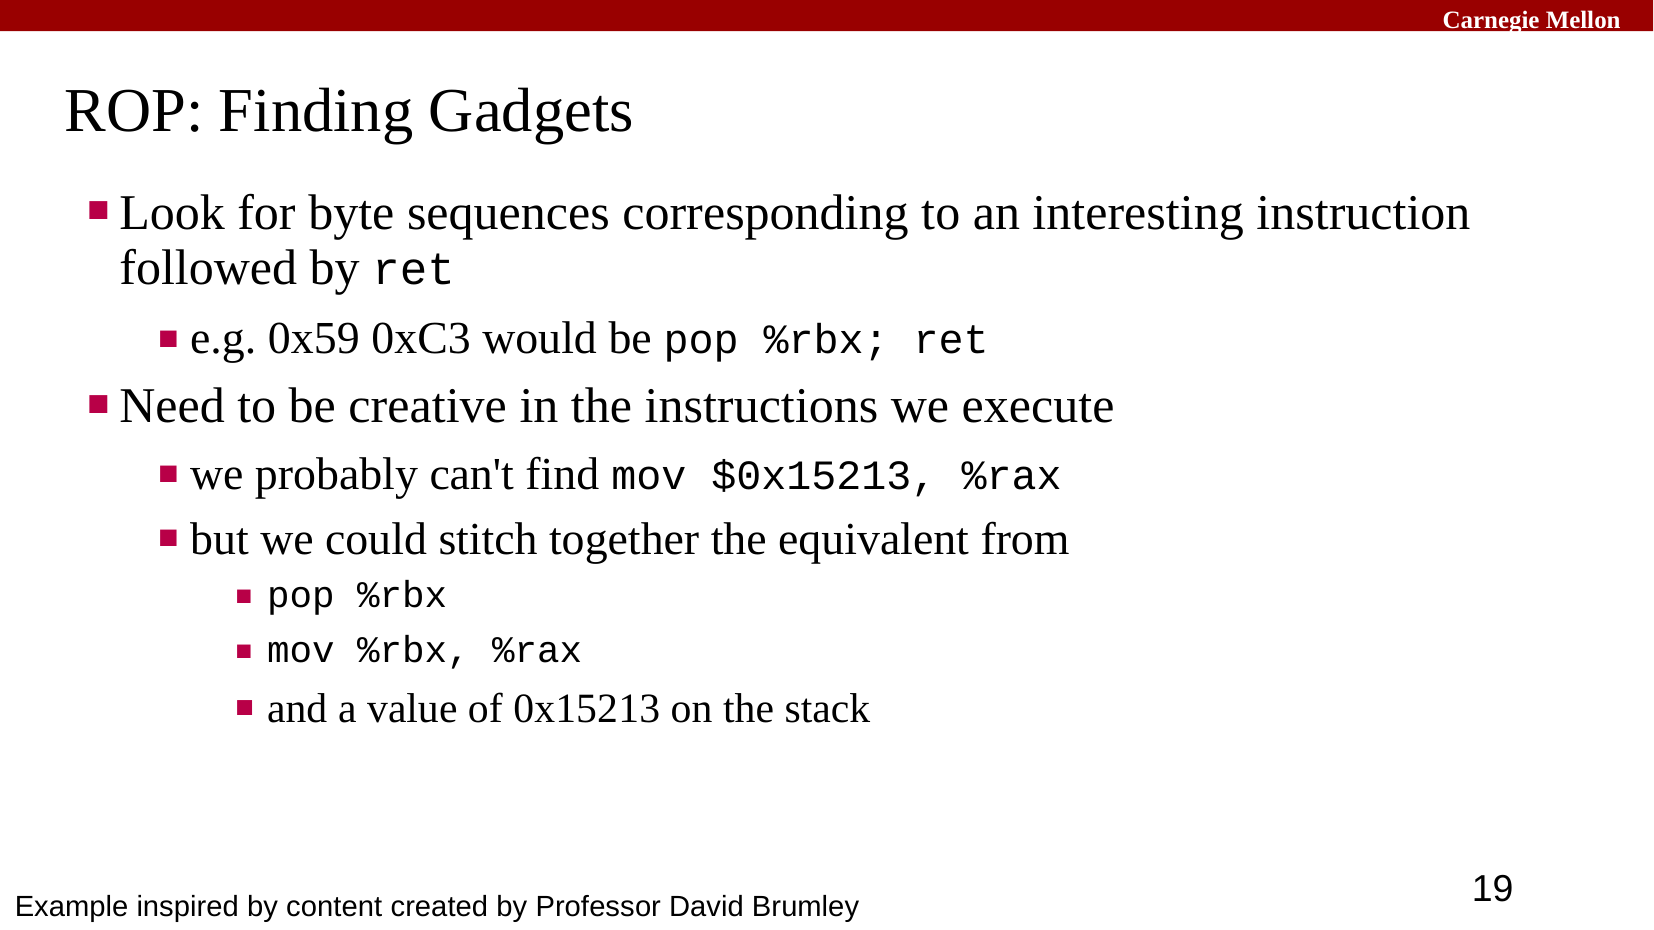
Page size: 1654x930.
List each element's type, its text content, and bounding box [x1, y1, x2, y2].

list Look for byte sequences corresponding to an interesting instruction followed by ret e.g. 0x59 0xC3 would be pop %rbx; ret Need to be creative in the instructions we execute we probably can't find mov $0x15213, %rax but we could stitch together the equivalent from pop %rbx mov %rbx, %rax and a value of 0x15213 on the stack [71, 184, 1576, 859]
text_box Example inspired by content created by Professor David Brumley [0, 882, 901, 930]
title ROP: Finding Gadgets [64, 58, 1576, 163]
